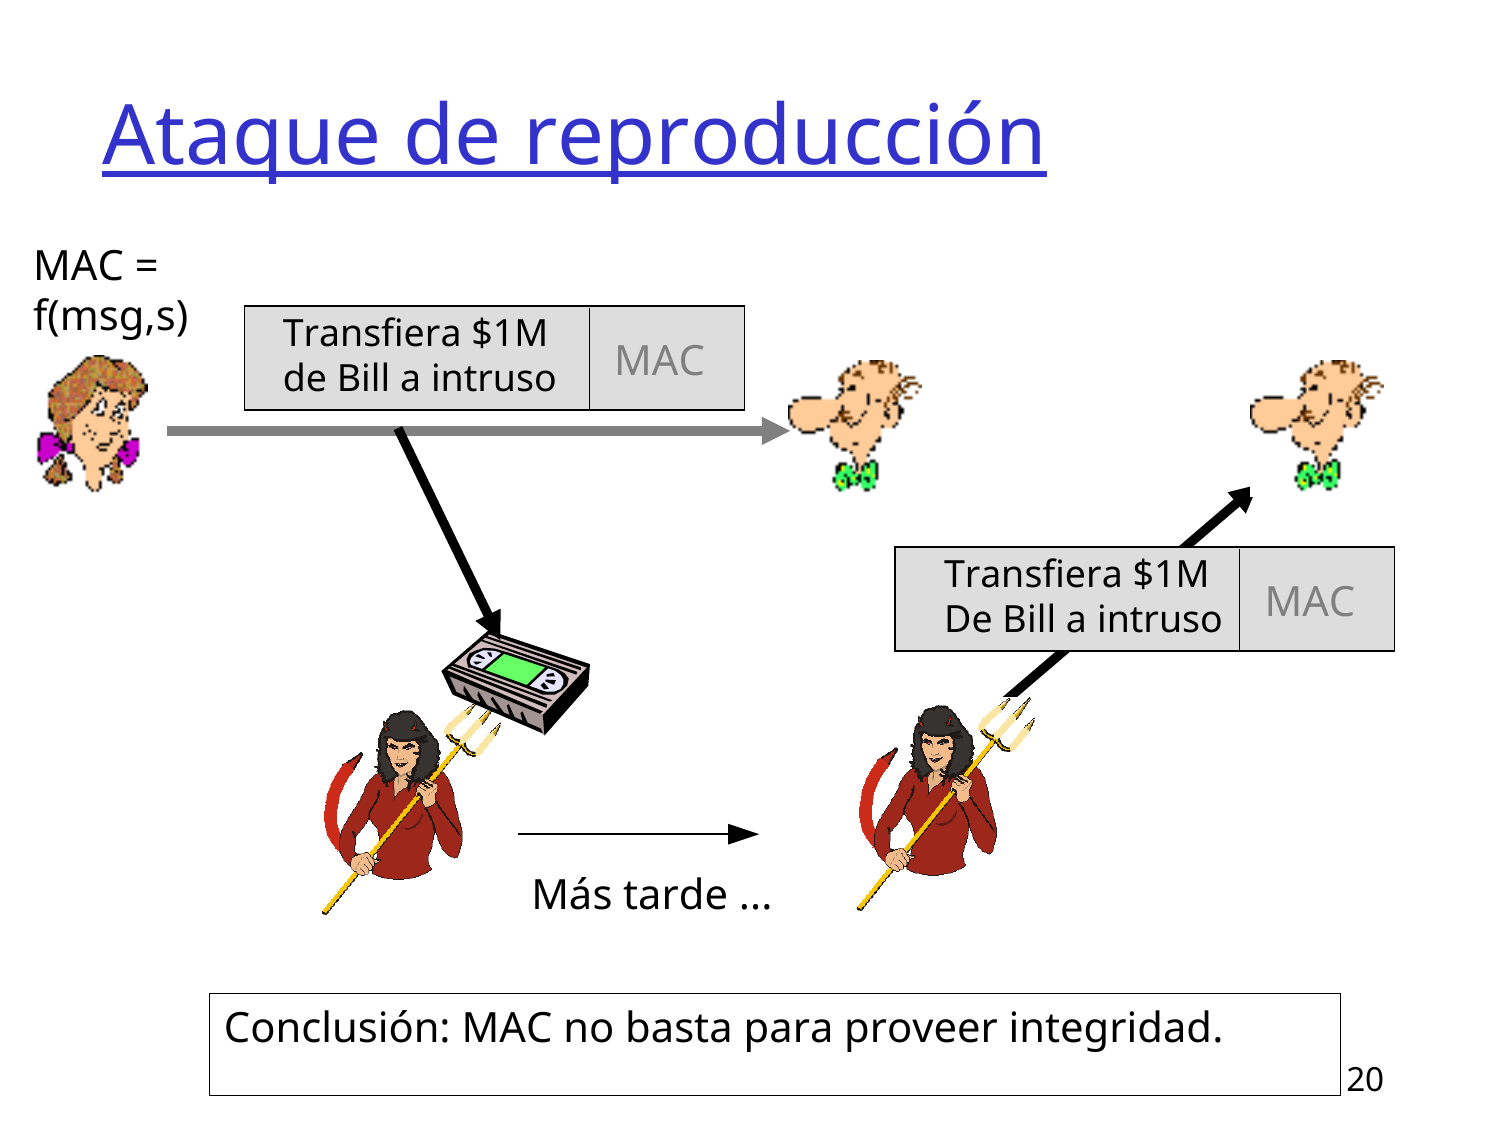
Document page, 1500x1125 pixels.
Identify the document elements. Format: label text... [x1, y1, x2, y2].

text_box [894, 546, 1395, 651]
title Ataque de reproducción [87, 23, 1363, 239]
picture [788, 360, 922, 498]
text_box Transfiera $1M de Bill a intruso [268, 301, 573, 408]
picture [857, 697, 1035, 911]
text_box MAC [1249, 566, 1371, 633]
picture [1250, 360, 1384, 497]
text_box Conclusión: MAC no basta para proveer integridad. [209, 993, 1341, 1096]
text_box [441, 629, 592, 737]
text_box Transfiera $1M De Bill a intruso [929, 542, 1238, 648]
text_box Más tarde ... [516, 860, 839, 928]
text_box MAC [599, 326, 721, 392]
picture [33, 355, 148, 498]
text_box MAC = f(msg,s) [18, 231, 204, 347]
picture [322, 702, 501, 915]
text_box [244, 306, 745, 410]
